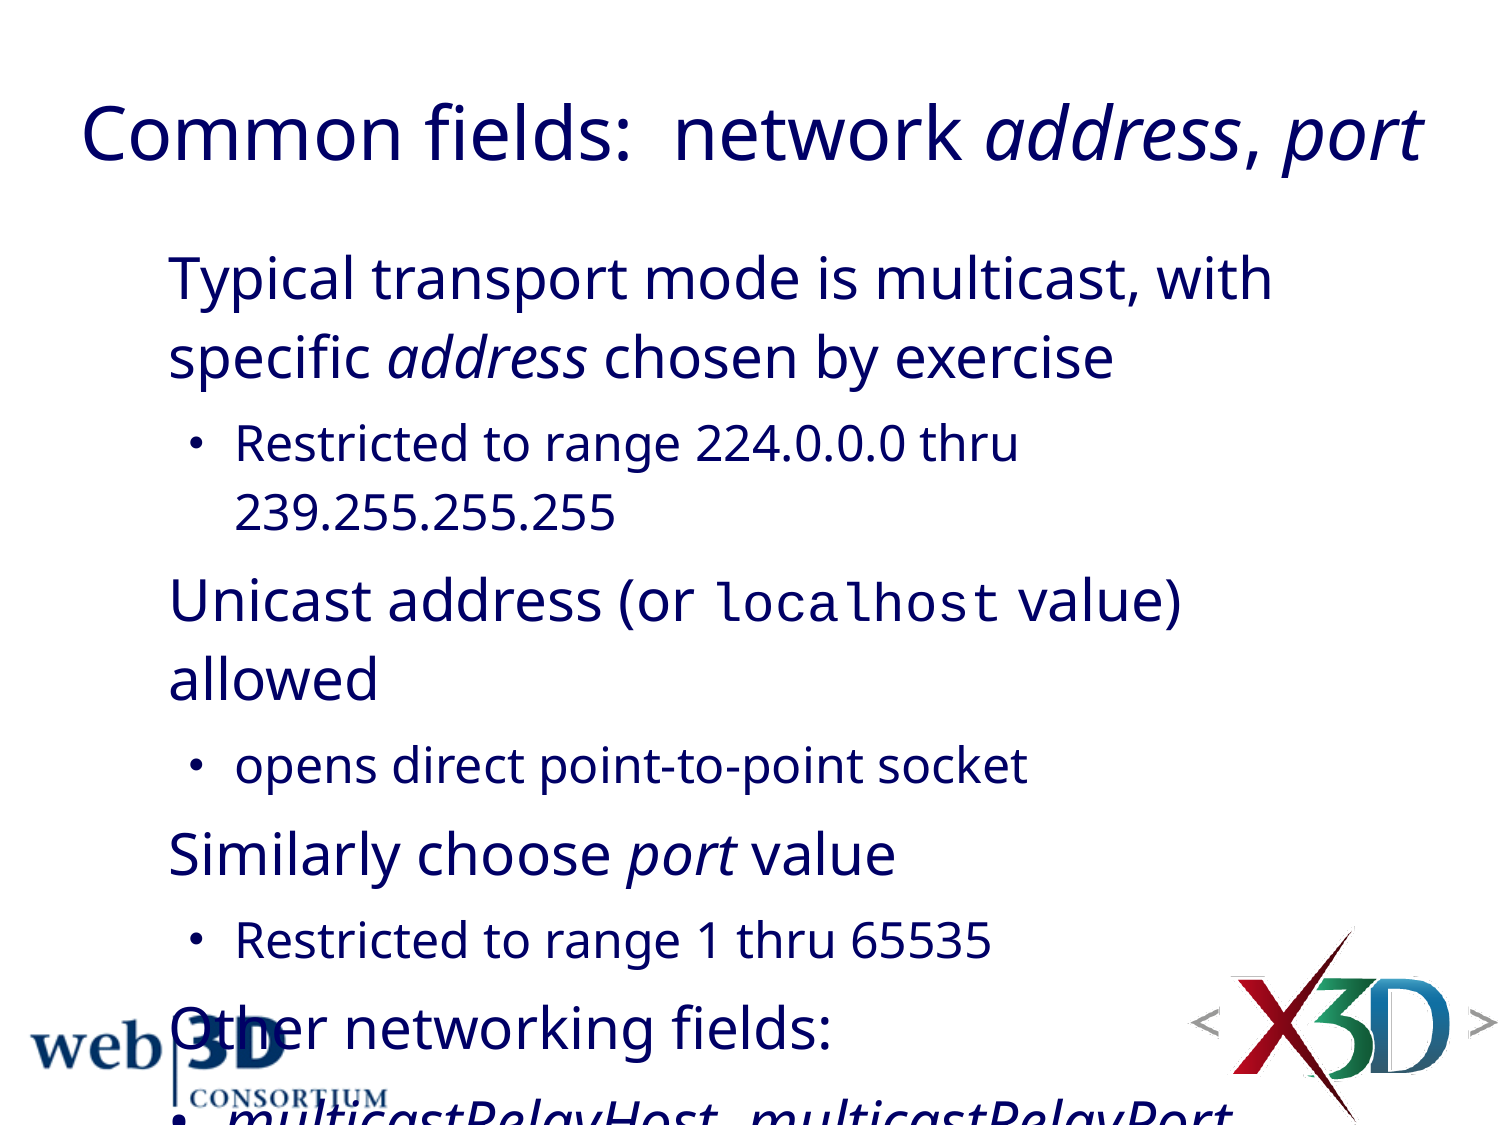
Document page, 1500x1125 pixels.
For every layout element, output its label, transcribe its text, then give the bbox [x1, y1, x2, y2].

picture [1187, 926, 1500, 1125]
picture [177, 1011, 204, 1045]
picture [12, 998, 413, 1118]
title Common fields: network address, port [78, 44, 1426, 218]
list Typical transport mode is multicast, with specific address chosen by exercise Restricted to range 224.0.0.0 thru 239.255.255.255 Unicast address (or localhost value) allowed opens direct point-to-point socket Similarly choose port value Restricted to range 1 thru 65535 Other networking fields: multicastRelayHost, multicastRelayPort, rtpHeaderExpected, rtpHeaderHeard [112, 237, 1388, 1009]
